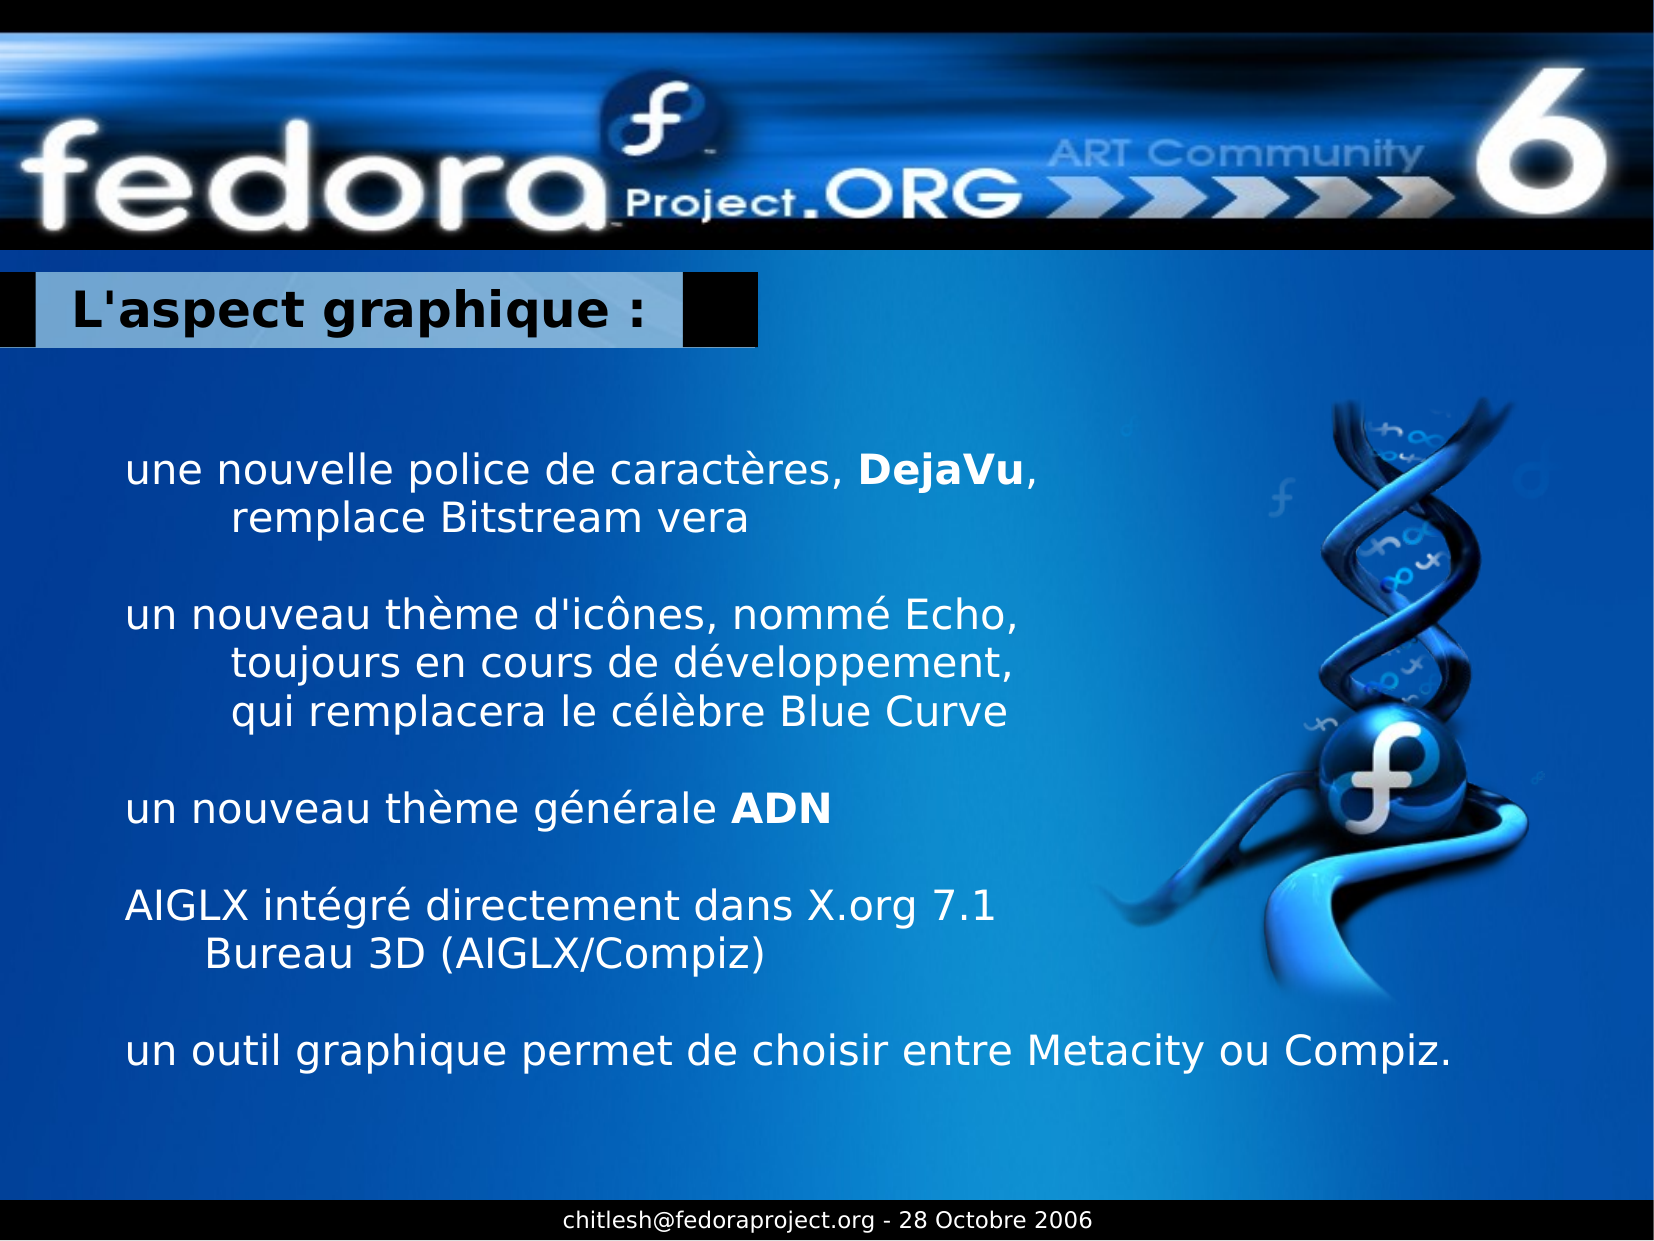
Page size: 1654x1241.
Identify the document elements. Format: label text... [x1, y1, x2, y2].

picture [0, 0, 1654, 1200]
text_box [0, 272, 36, 348]
text_box [682, 272, 758, 348]
text_box une nouvelle police de caractères, DejaVu, remplace Bitstream vera un nouveau thème d'icônes, nommé Echo, toujours en cours de développement, qui remplacera le célèbre Blue Curve un nouveau thème générale ADN AIGLX intégré directement dans X.org 7.1 Bureau 3D (AIGLX/Compiz) un outil graphique permet de choisir entre Metacity ou Compiz. [96, 437, 1484, 1084]
